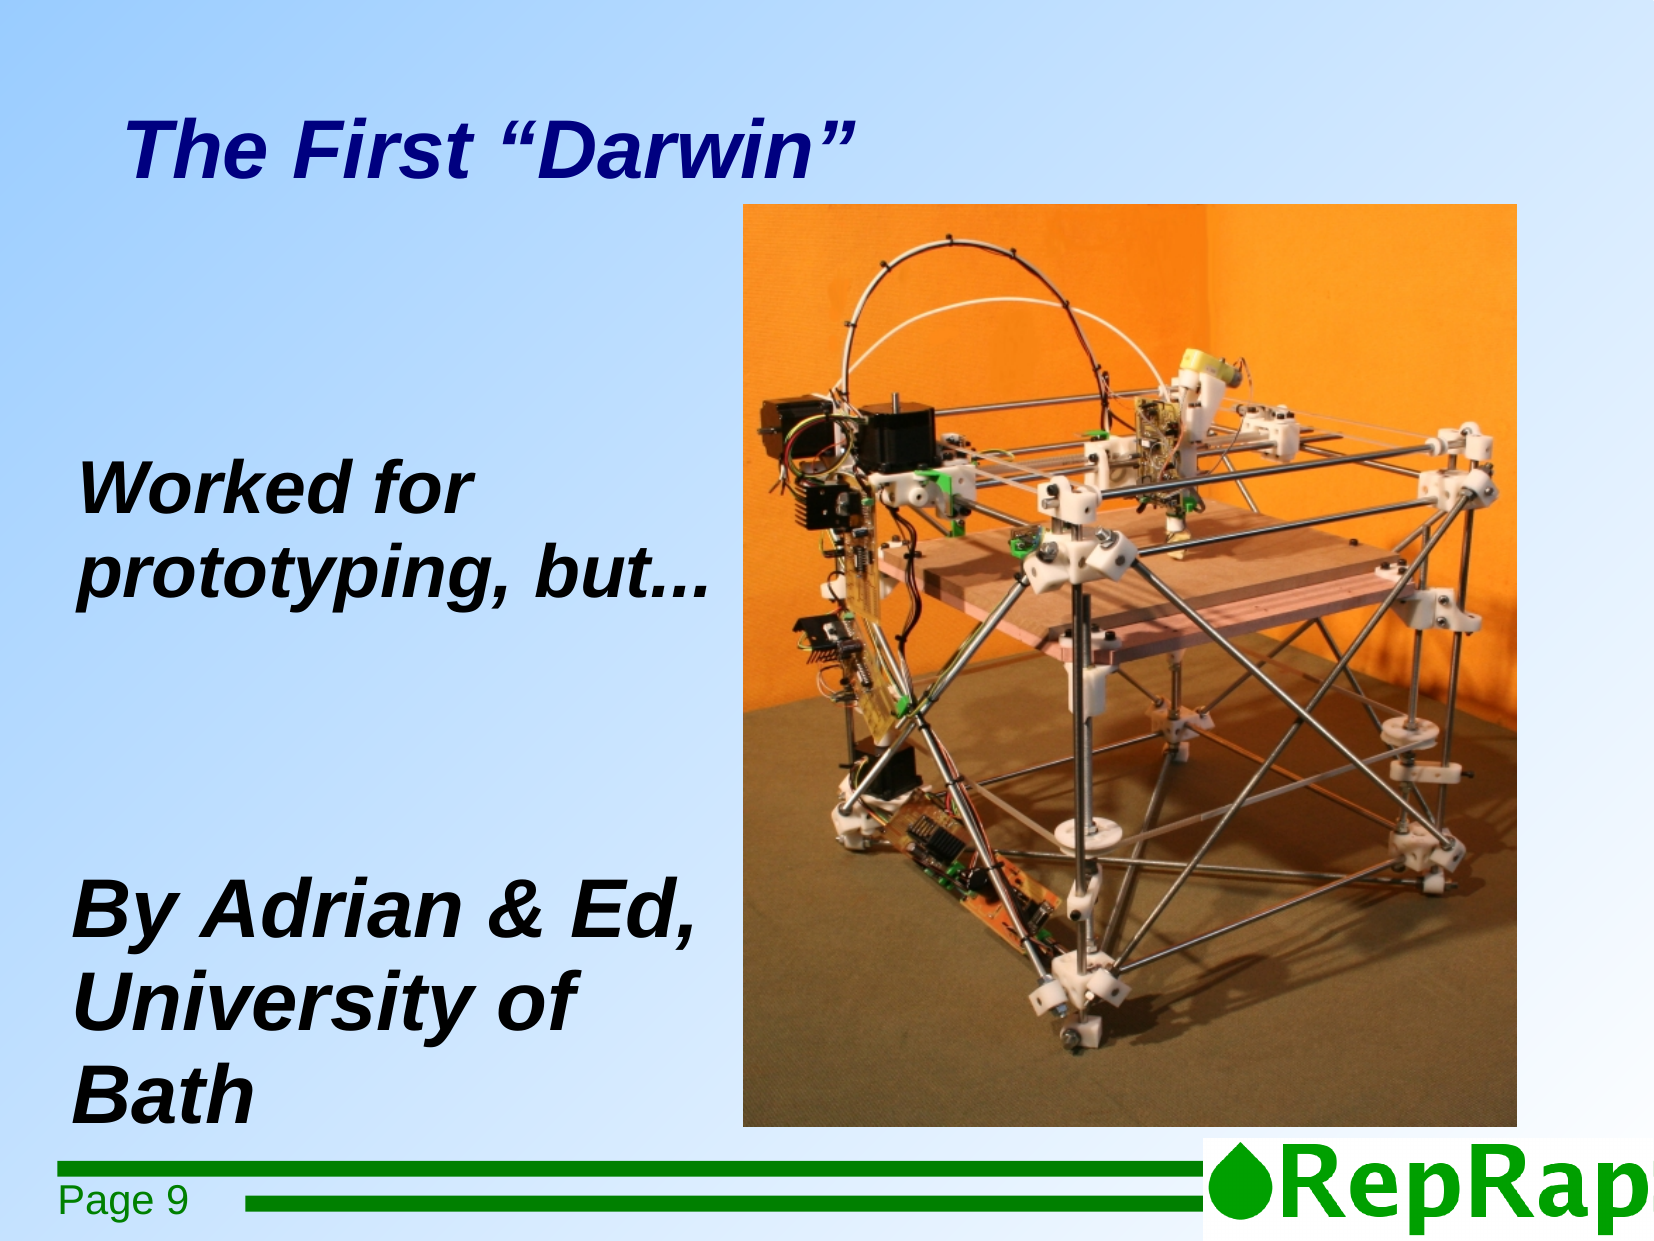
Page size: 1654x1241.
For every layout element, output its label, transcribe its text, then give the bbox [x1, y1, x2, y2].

picture [743, 204, 1517, 1127]
picture [1203, 1138, 1654, 1241]
text_box By Adrian & Ed, University of Bath [71, 803, 721, 1201]
text_box Worked for prototyping, but... [77, 331, 727, 728]
title The First “Darwin” [121, 46, 1534, 254]
